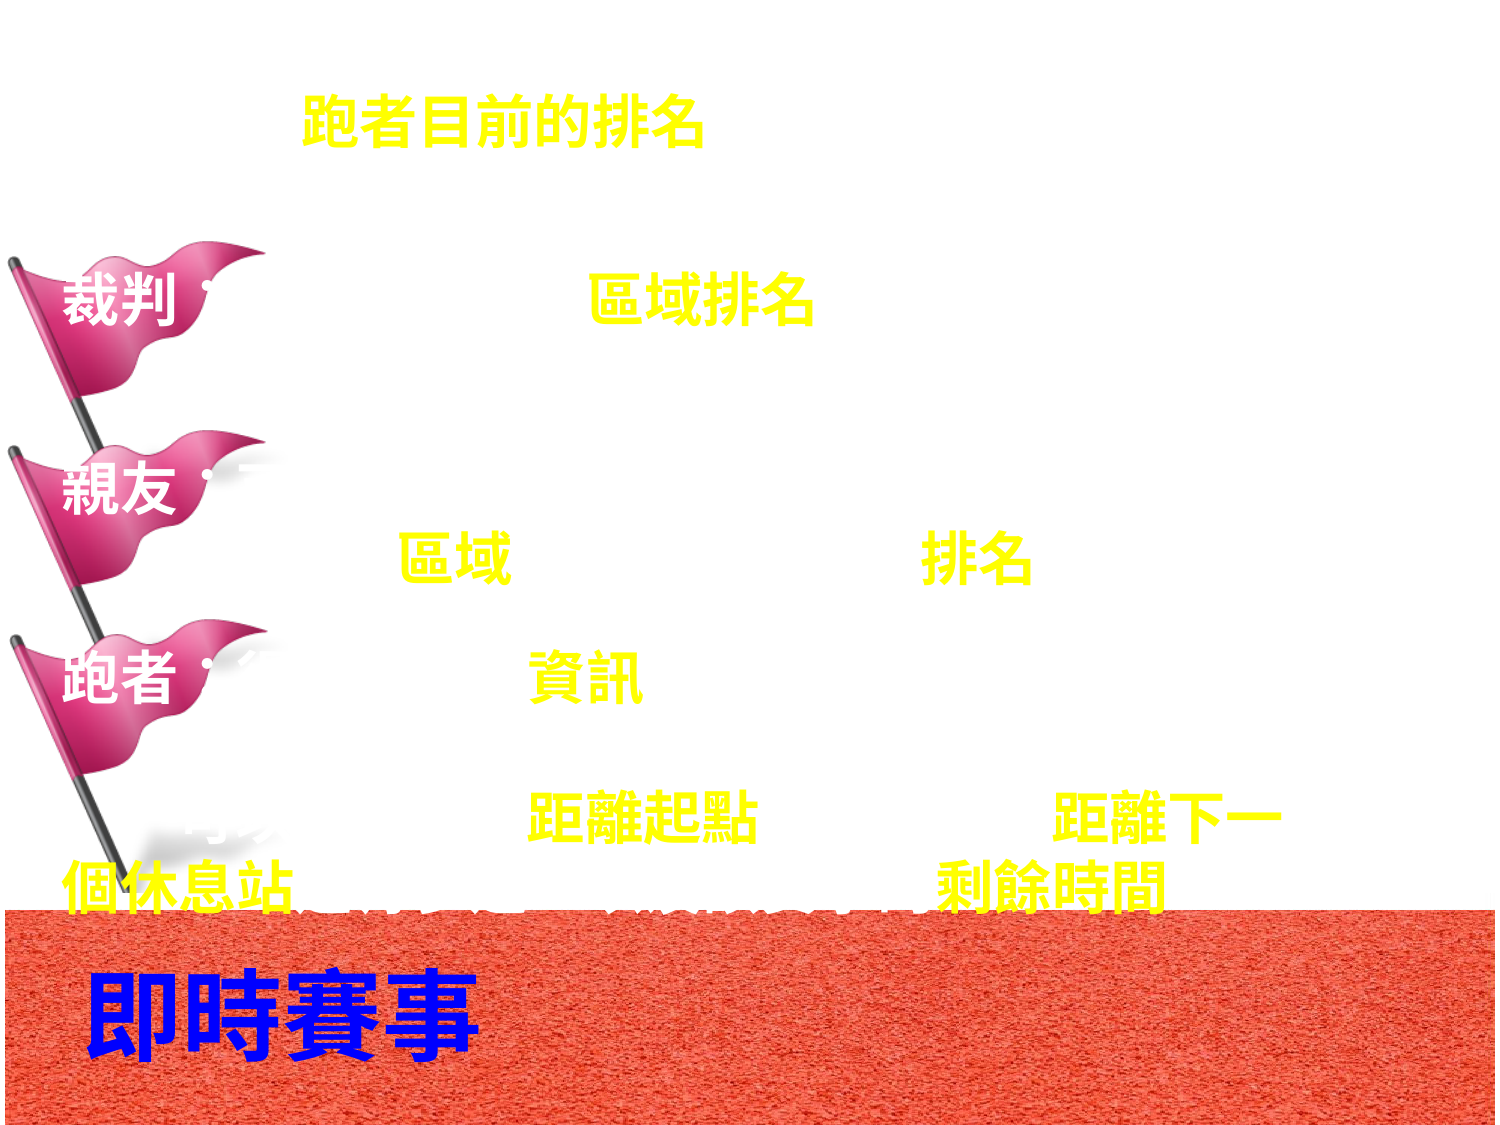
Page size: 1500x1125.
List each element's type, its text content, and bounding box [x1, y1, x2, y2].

text_box 裁判：另外可以查看區域排名，針對賽道區分成若干 區域，得知區域中的選手及其排名。 [46, 255, 1477, 412]
text_box 查看所有跑者目前的排名(資料5分鐘更新一次)，按照名次的前後做排名。 [53, 78, 1412, 235]
picture [0, 209, 1495, 1125]
text_box 親友：可以利用參賽者號碼布的編號搜尋跑者目前在 賽道上的區域，以及該跑者的排名。 [46, 444, 1465, 672]
text_box 跑者：得知跑者的資訊，包含姓名、編號、年齡和 平均速度。 可以查看目前距離起點的公里數，距離下一 個休息站還有多遠，以及該賽事的剩餘時間。 [46, 633, 1459, 932]
text_box 即時賽事 [68, 946, 498, 1081]
